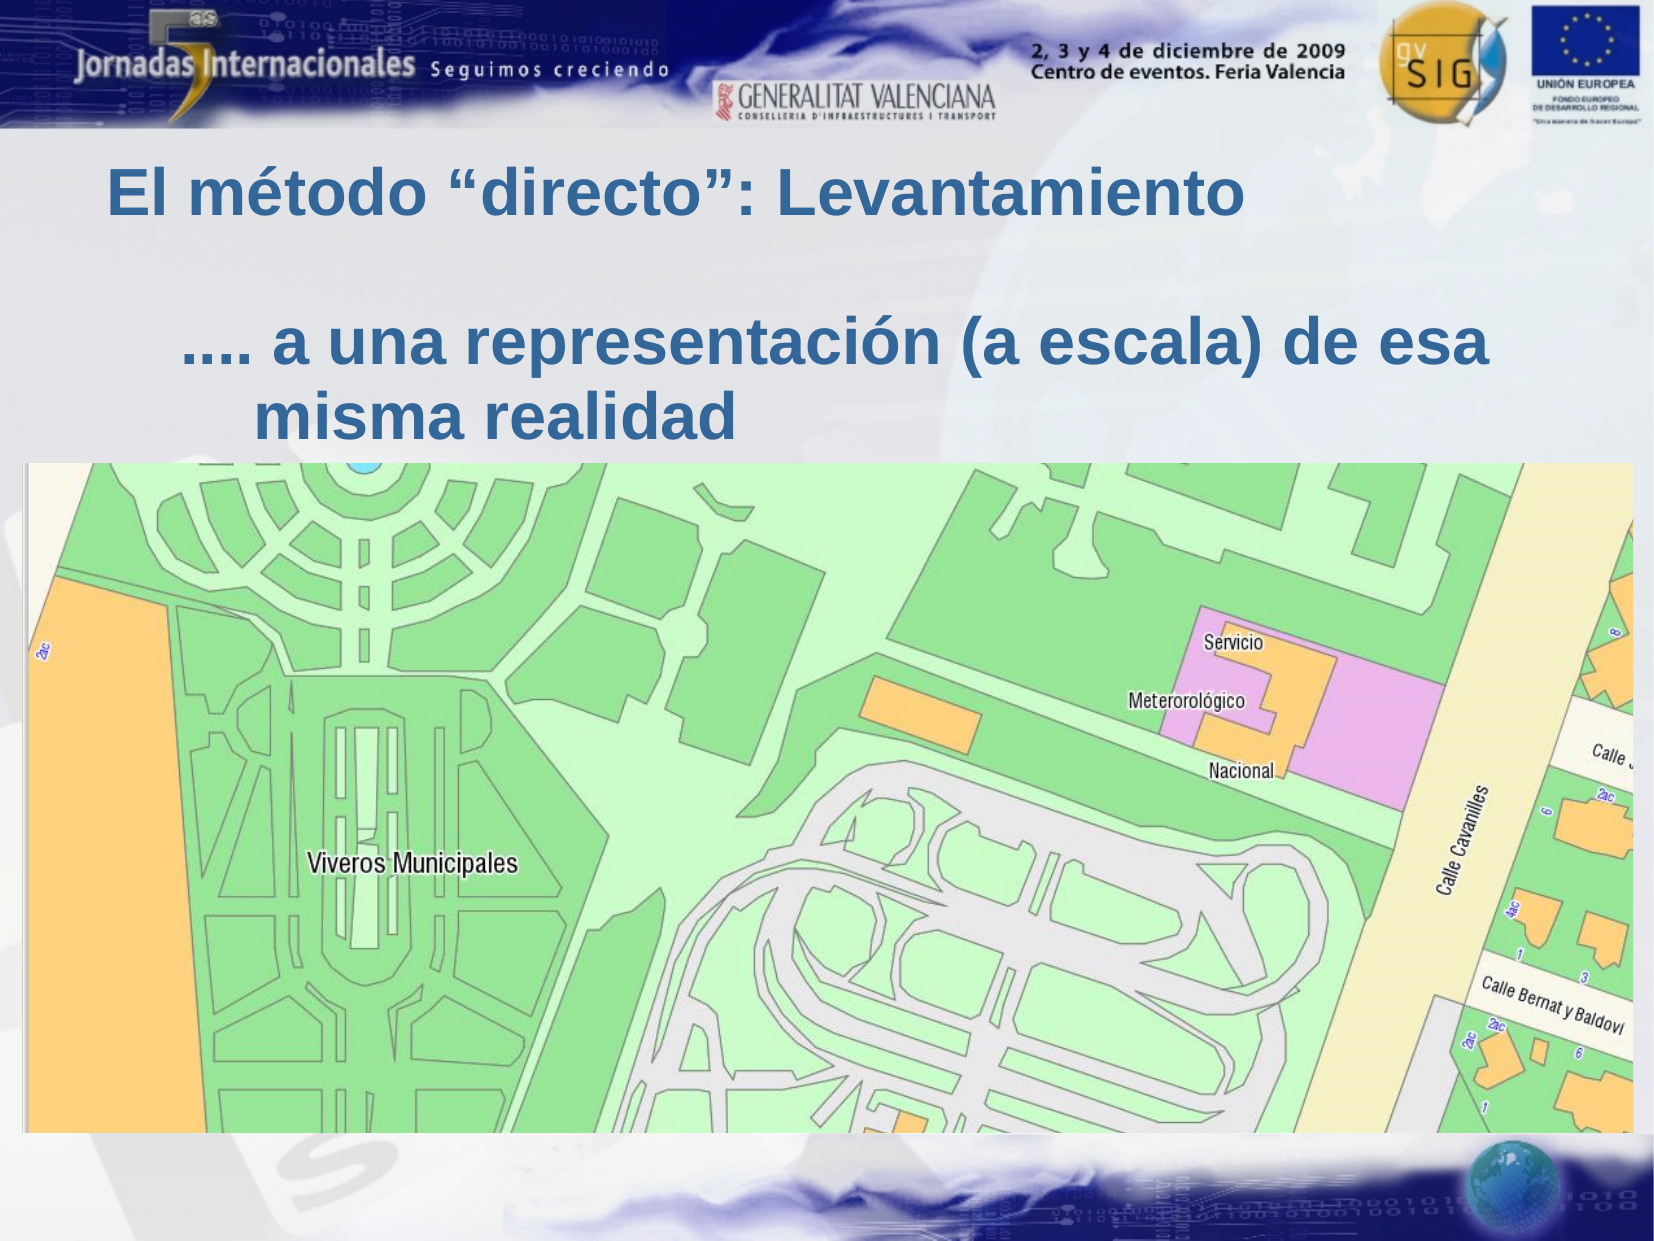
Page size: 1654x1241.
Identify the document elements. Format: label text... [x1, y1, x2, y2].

picture [0, 0, 1654, 1241]
text_box El método “directo”: Levantamiento .... a una representación (a escala) de esa misma realidad [106, 154, 1595, 688]
